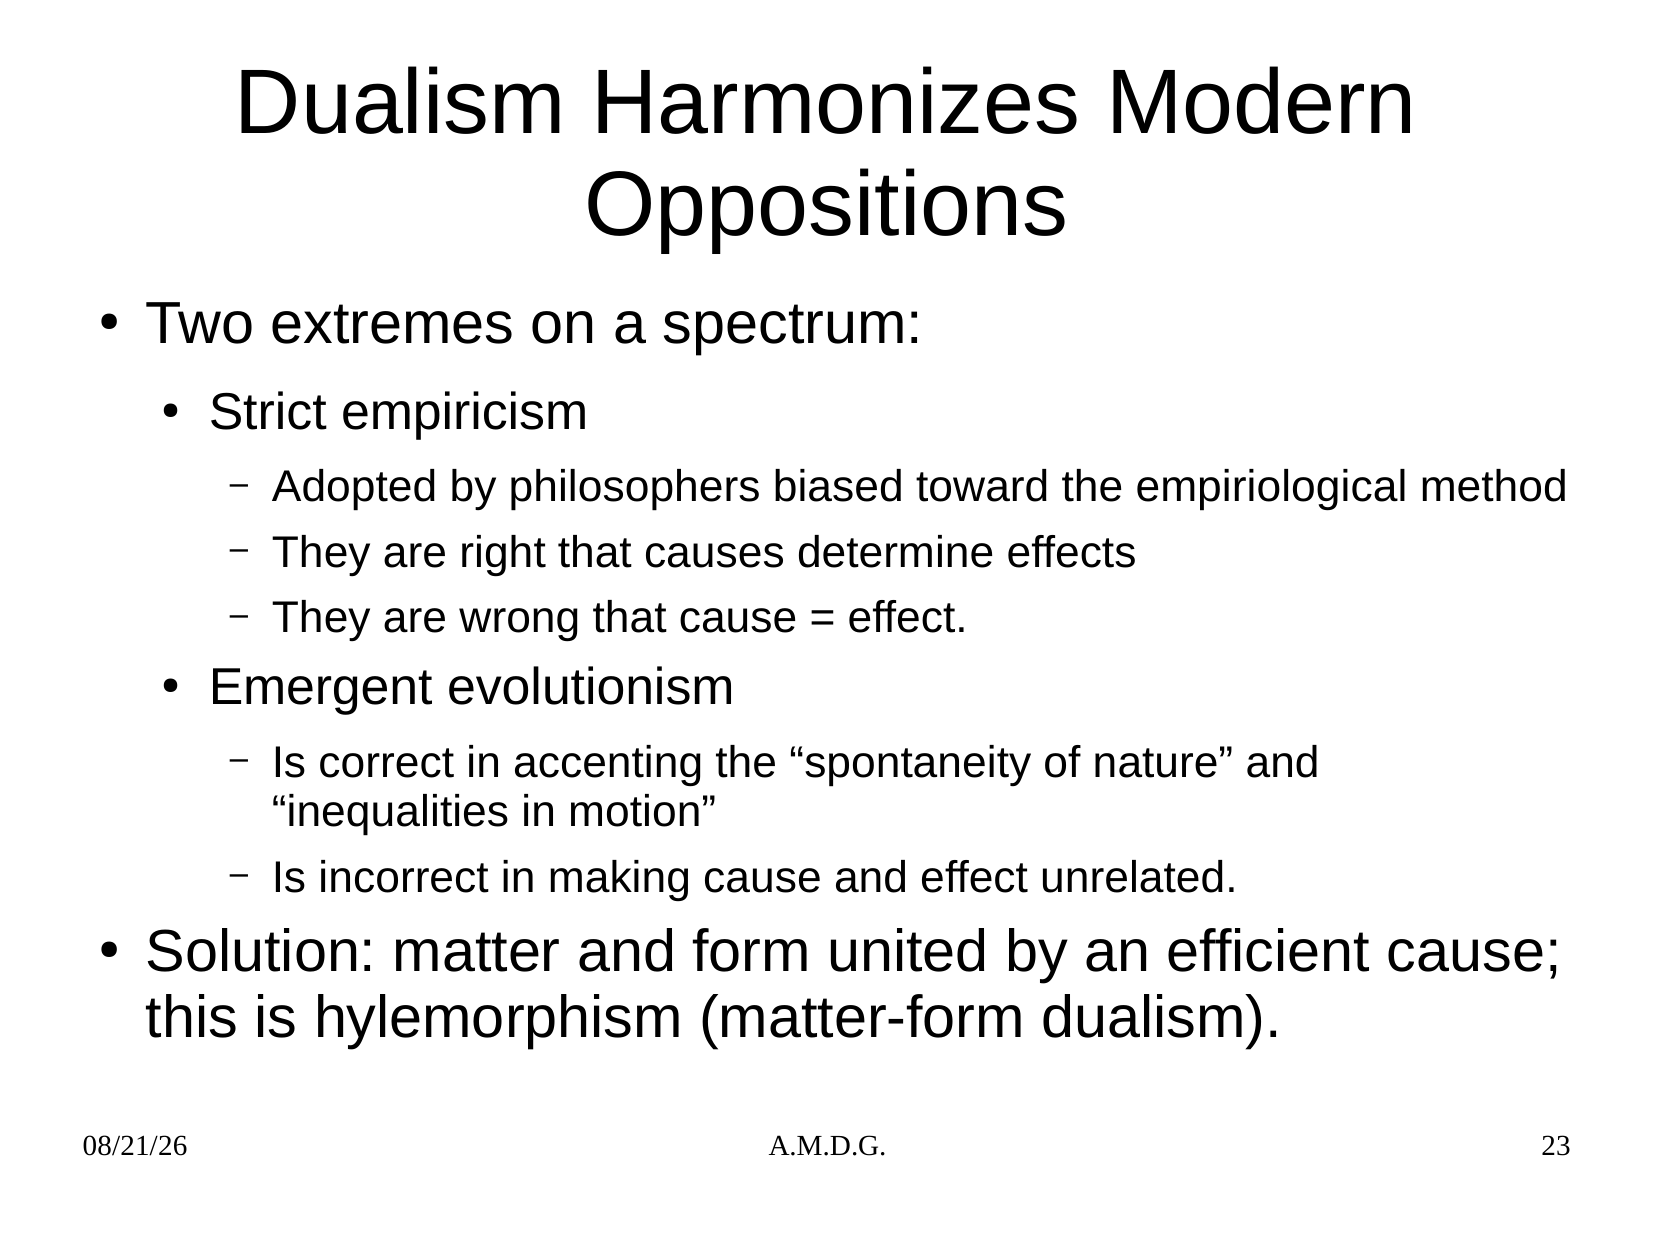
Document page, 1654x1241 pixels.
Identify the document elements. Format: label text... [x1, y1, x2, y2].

title Dualism Harmonizes Modern Oppositions [82, 49, 1571, 257]
list Two extremes on a spectrum: Strict empiricism Adopted by philosophers biased toward the empiriological method They are right that causes determine effects They are wrong that cause = effect. Emergent evolutionism Is correct in accenting the “spontaneity of nature” and “inequalities in motion” Is incorrect in making cause and effect unrelated. Solution: matter and form united by an efficient cause; this is hylemorphism (matter-form dualism). [82, 290, 1571, 1109]
